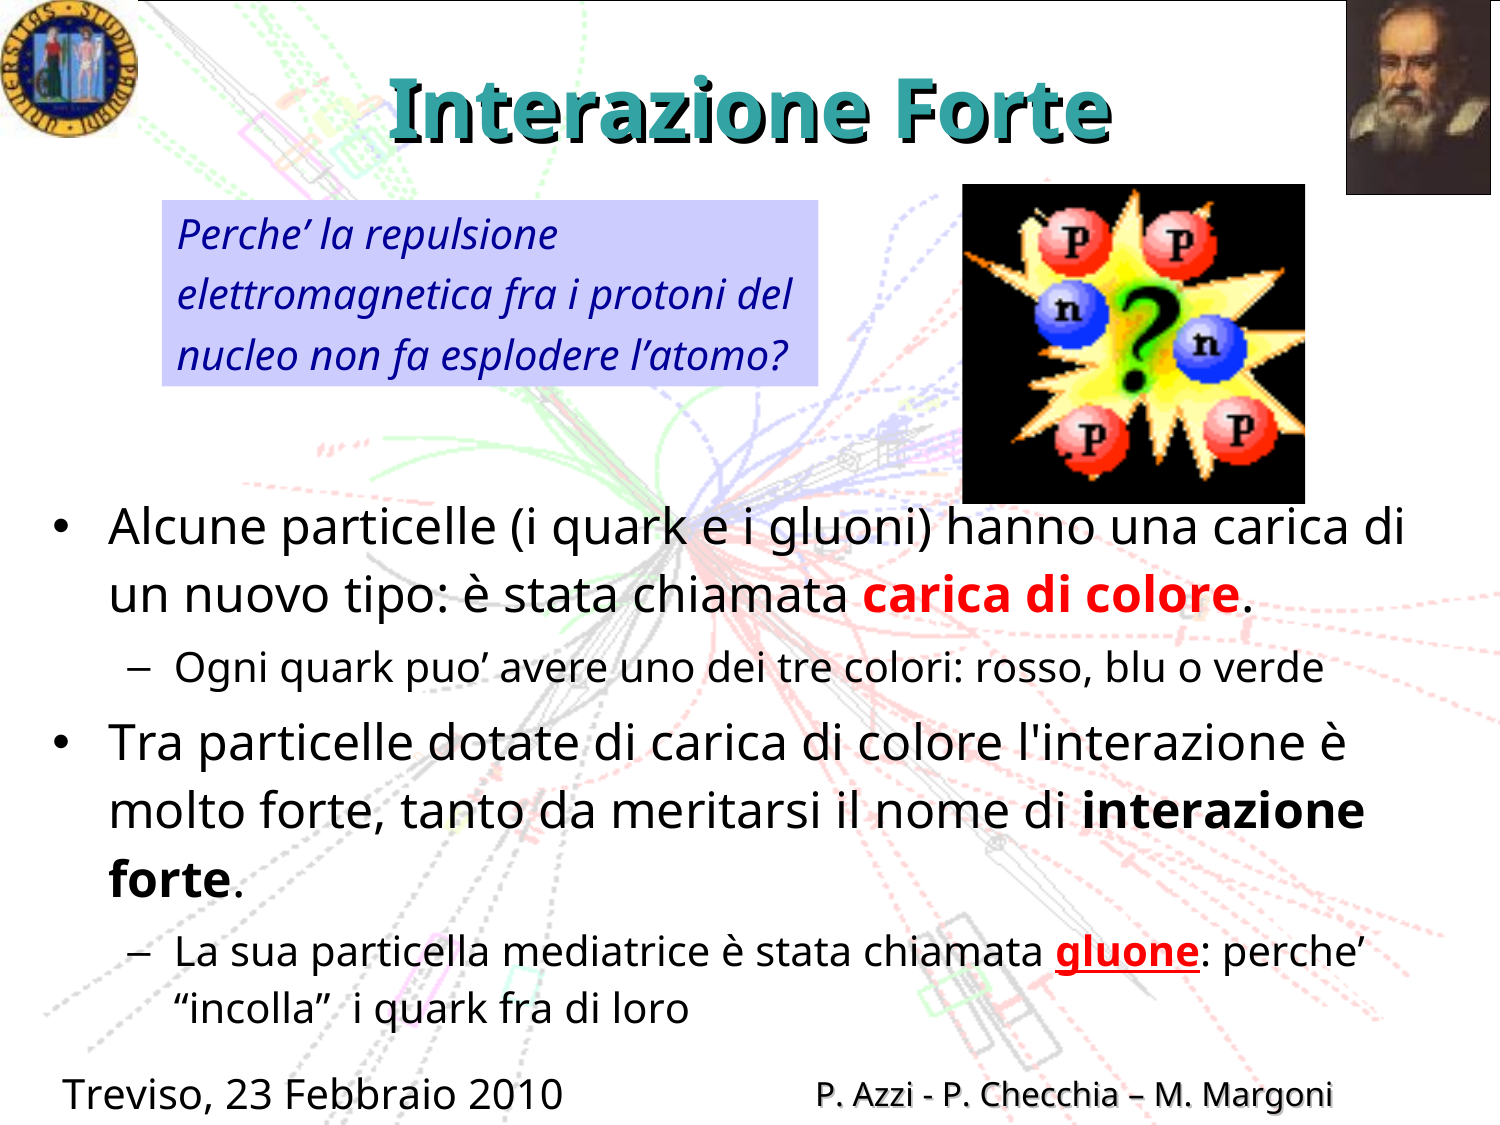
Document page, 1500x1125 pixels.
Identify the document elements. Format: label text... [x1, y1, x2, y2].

list Alcune particelle (i quark e i gluoni) hanno una carica di un nuovo tipo: è stata chiamata carica di colore. Ogni quark puo’ avere uno dei tre colori: rosso, blu o verde Tra particelle dotate di carica di colore l'interazione è molto forte, tanto da meritarsi il nome di interazione forte. La sua particella mediatrice è stata chiamata gluone: perche’ “incolla” i quark fra di loro [37, 482, 1438, 1054]
text_box Perche’ la repulsione elettromagnetica fra i protoni del nucleo non fa esplodere l’atomo? [161, 200, 819, 387]
title Interazione Forte [0, 0, 1500, 213]
picture [0, 184, 1500, 1125]
